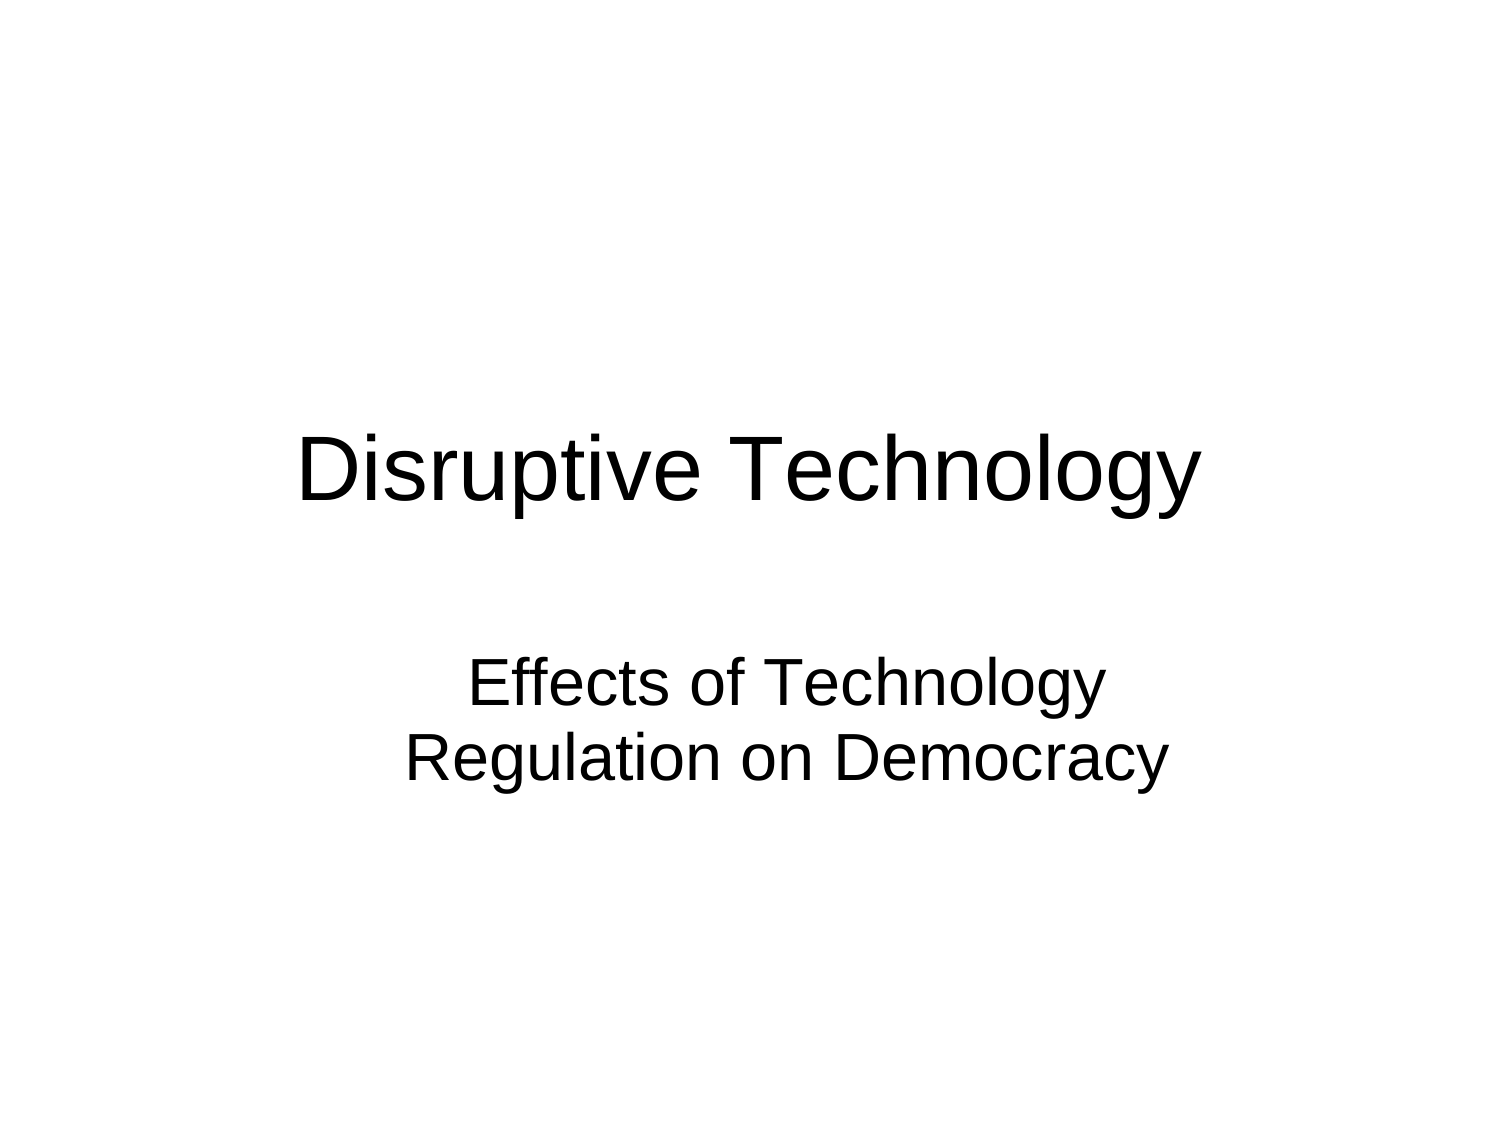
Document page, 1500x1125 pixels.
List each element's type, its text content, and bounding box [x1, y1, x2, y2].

subtitle Effects of Technology Regulation on Democracy [225, 637, 1276, 926]
title Disruptive Technology [112, 374, 1388, 563]
